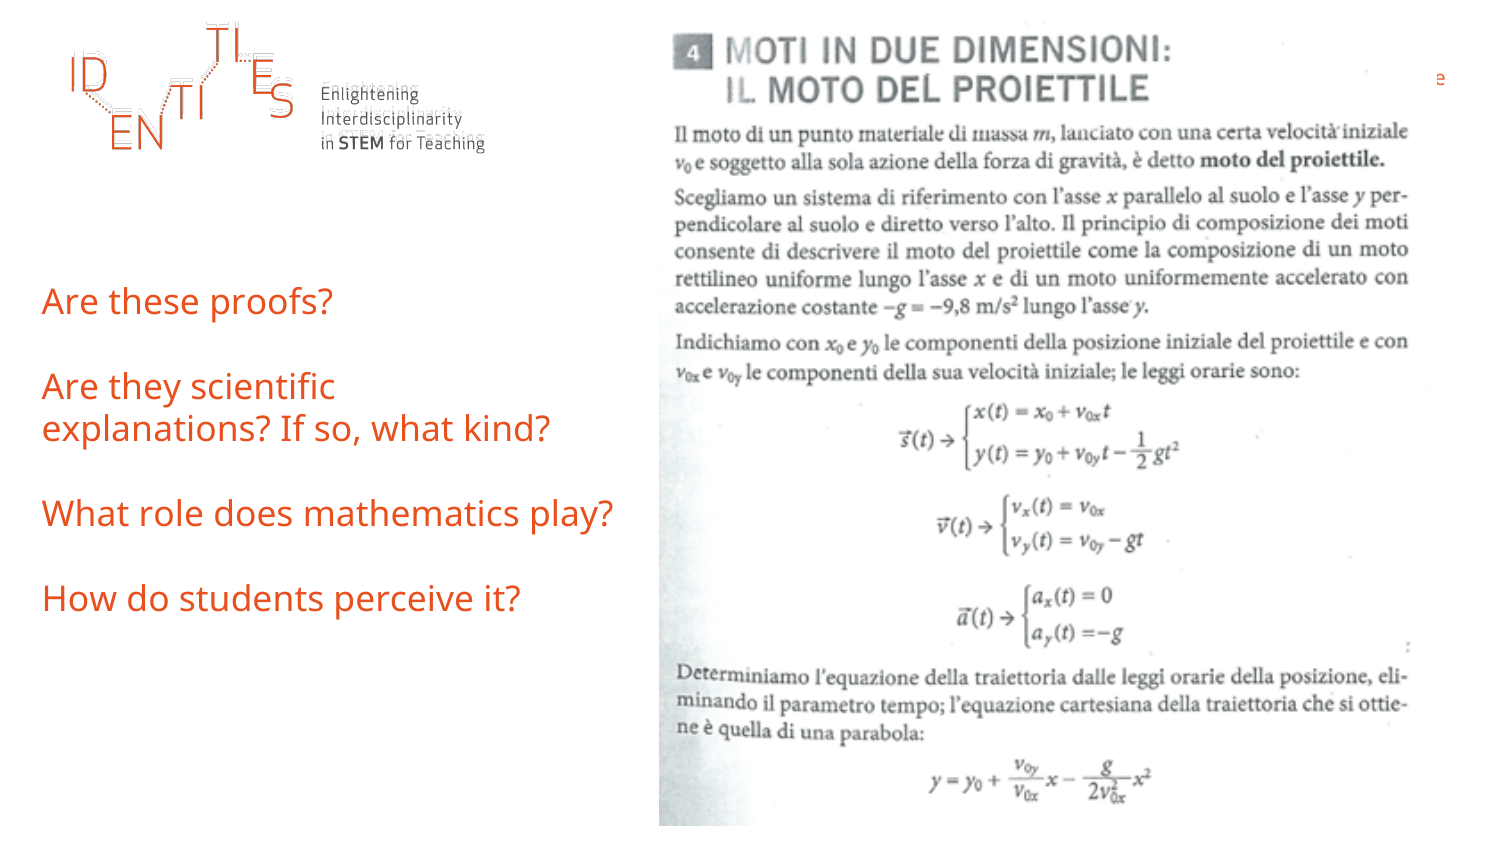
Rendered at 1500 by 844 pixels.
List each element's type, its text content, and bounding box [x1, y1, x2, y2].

picture [71, 18, 485, 157]
picture [659, 17, 1437, 826]
text_box Matematica e fisica: riflessioni a partire dal moto parabolico [1437, 57, 1472, 164]
text_box Are these proofs? Are they scientific explanations? If so, what kind? What role does mathematics play? How do students perceive it? [26, 271, 648, 822]
